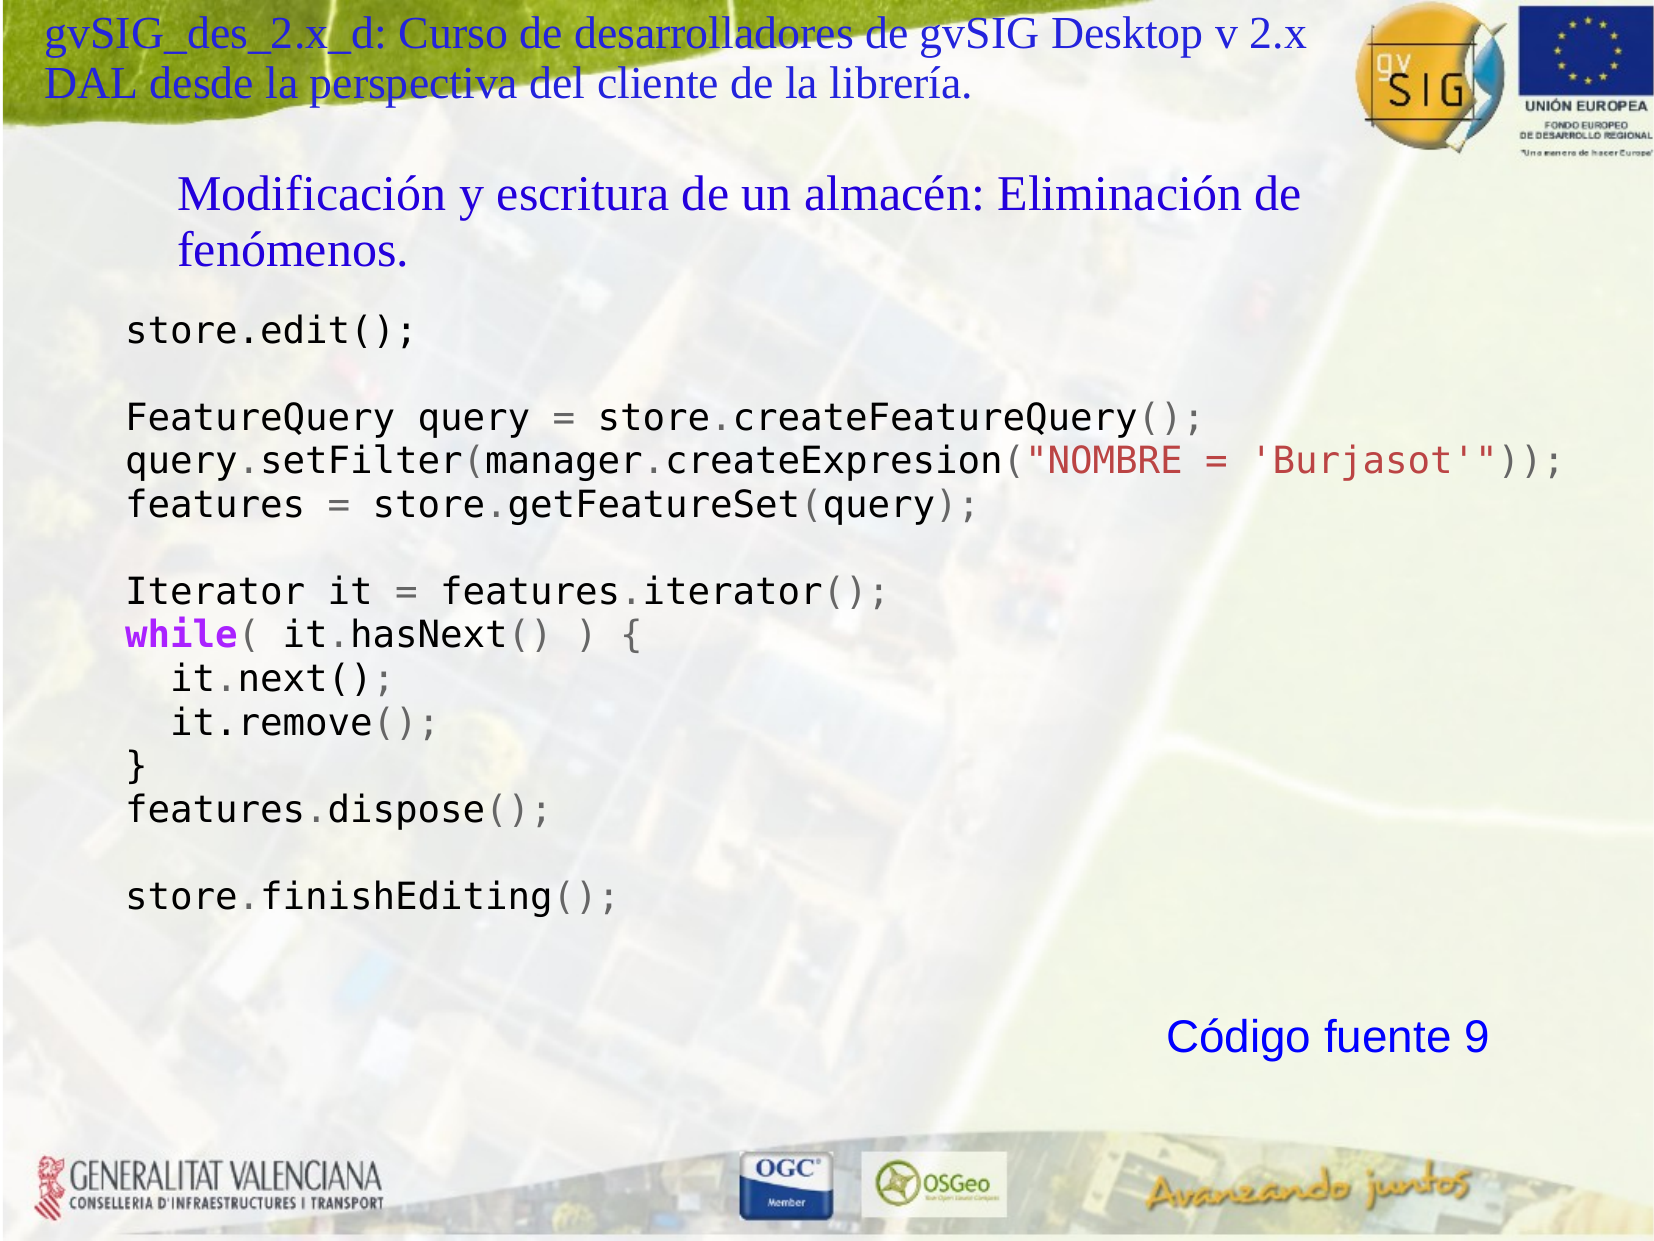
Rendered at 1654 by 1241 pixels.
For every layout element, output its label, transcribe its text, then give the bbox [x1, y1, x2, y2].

picture [2, 0, 1654, 1241]
title Modificación y escritura de un almacén: Eliminación de fenómenos. [177, 88, 1329, 301]
text_box Código fuente 9 [1151, 1003, 1506, 1071]
text_box store.edit(); FeatureQuery query = store.createFeatureQuery(); query.setFilter(manager.createExpresion("NOMBRE = 'Burjasot'")); features = store.getFeatureSet(query); Iterator it = features.iterator(); while( it.hasNext() ) { it.next(); it.remove(); } features.dispose(); store.finishEditing(); [110, 301, 1595, 926]
